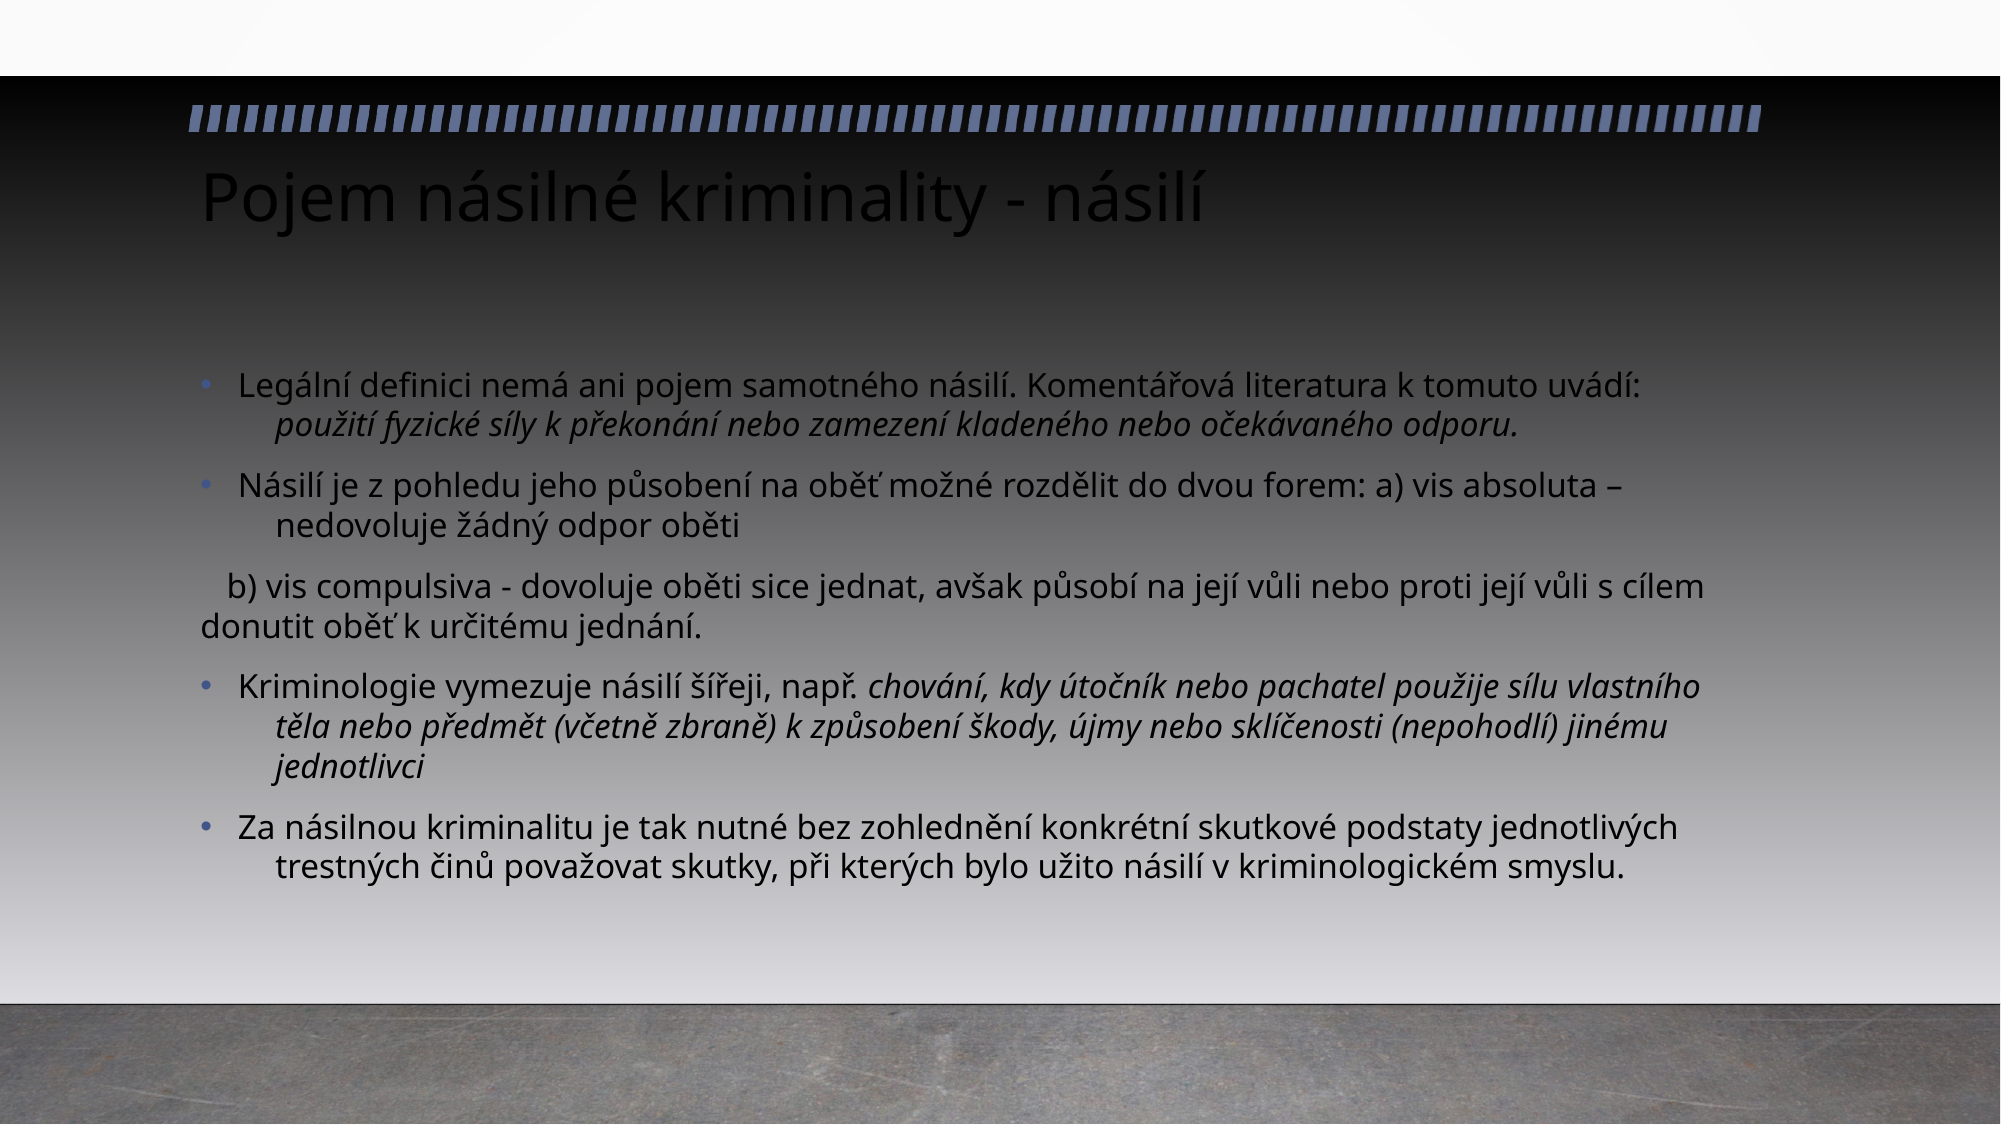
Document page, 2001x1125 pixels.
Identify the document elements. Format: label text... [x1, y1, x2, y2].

list Legální definici nemá ani pojem samotného násilí. Komentářová literatura k tomuto uvádí: použití fyzické síly k překonání nebo zamezení kladeného nebo očekávaného odporu. Násilí je z pohledu jeho působení na oběť možné rozdělit do dvou forem: a) vis absoluta – nedovoluje žádný odpor oběti b) vis compulsiva - dovoluje oběti sice jednat, avšak působí na její vůli nebo proti její vůli s cílem donutit oběť k určitému jednání. Kriminologie vymezuje násilí šířeji, např. chování, kdy útočník nebo pachatel použije sílu vlastního těla nebo předmět (včetně zbraně) k způsobení škody, újmy nebo sklíčenosti (nepohodlí) jinému jednotlivci Za násilnou kriminalitu je tak nutné bez zohlednění konkrétní skutkové podstaty jednotlivých trestných činů považovat skutky, při kterých bylo užito násilí v kriminologickém smyslu. [185, 356, 1761, 897]
title Pojem násilné kriminality - násilí [185, 156, 1761, 329]
